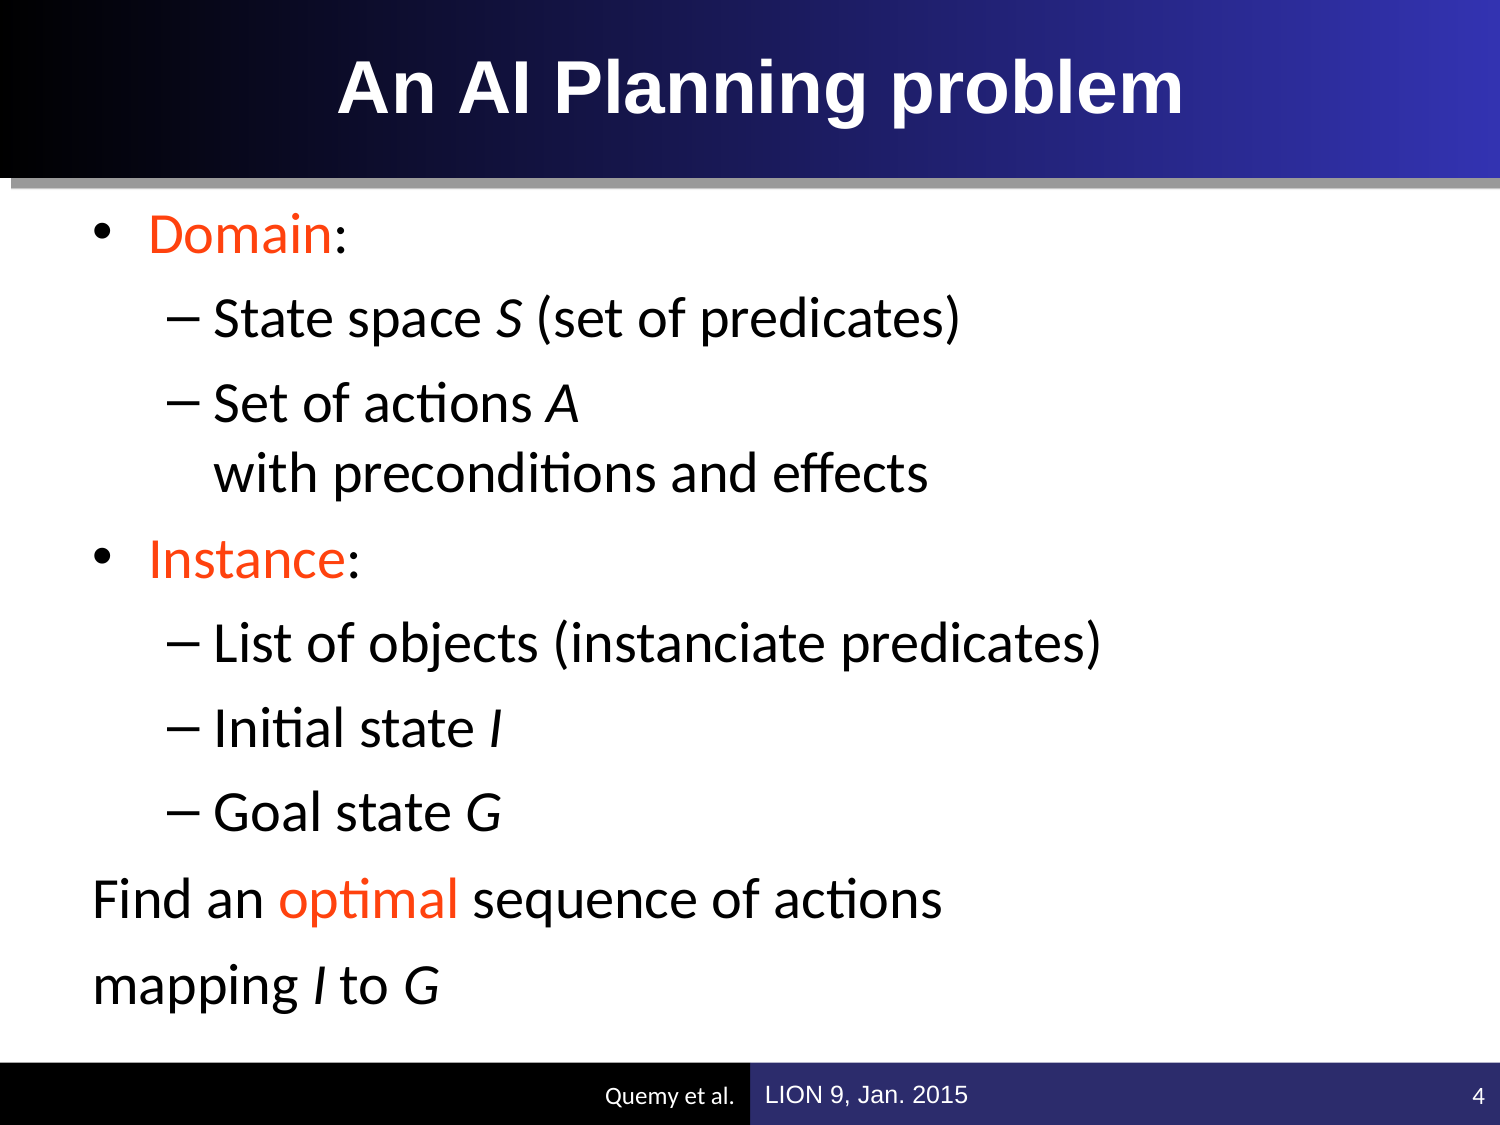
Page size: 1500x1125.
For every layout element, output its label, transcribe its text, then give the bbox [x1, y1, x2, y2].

list Domain: State space S (set of predicates) Set of actions A with preconditions and effects Instance: List of objects (instanciate predicates) Initial state I Goal state G Find an optimal sequence of actions mapping I to G [77, 187, 1428, 1125]
text_box An AI Planning problem [322, 31, 1214, 137]
